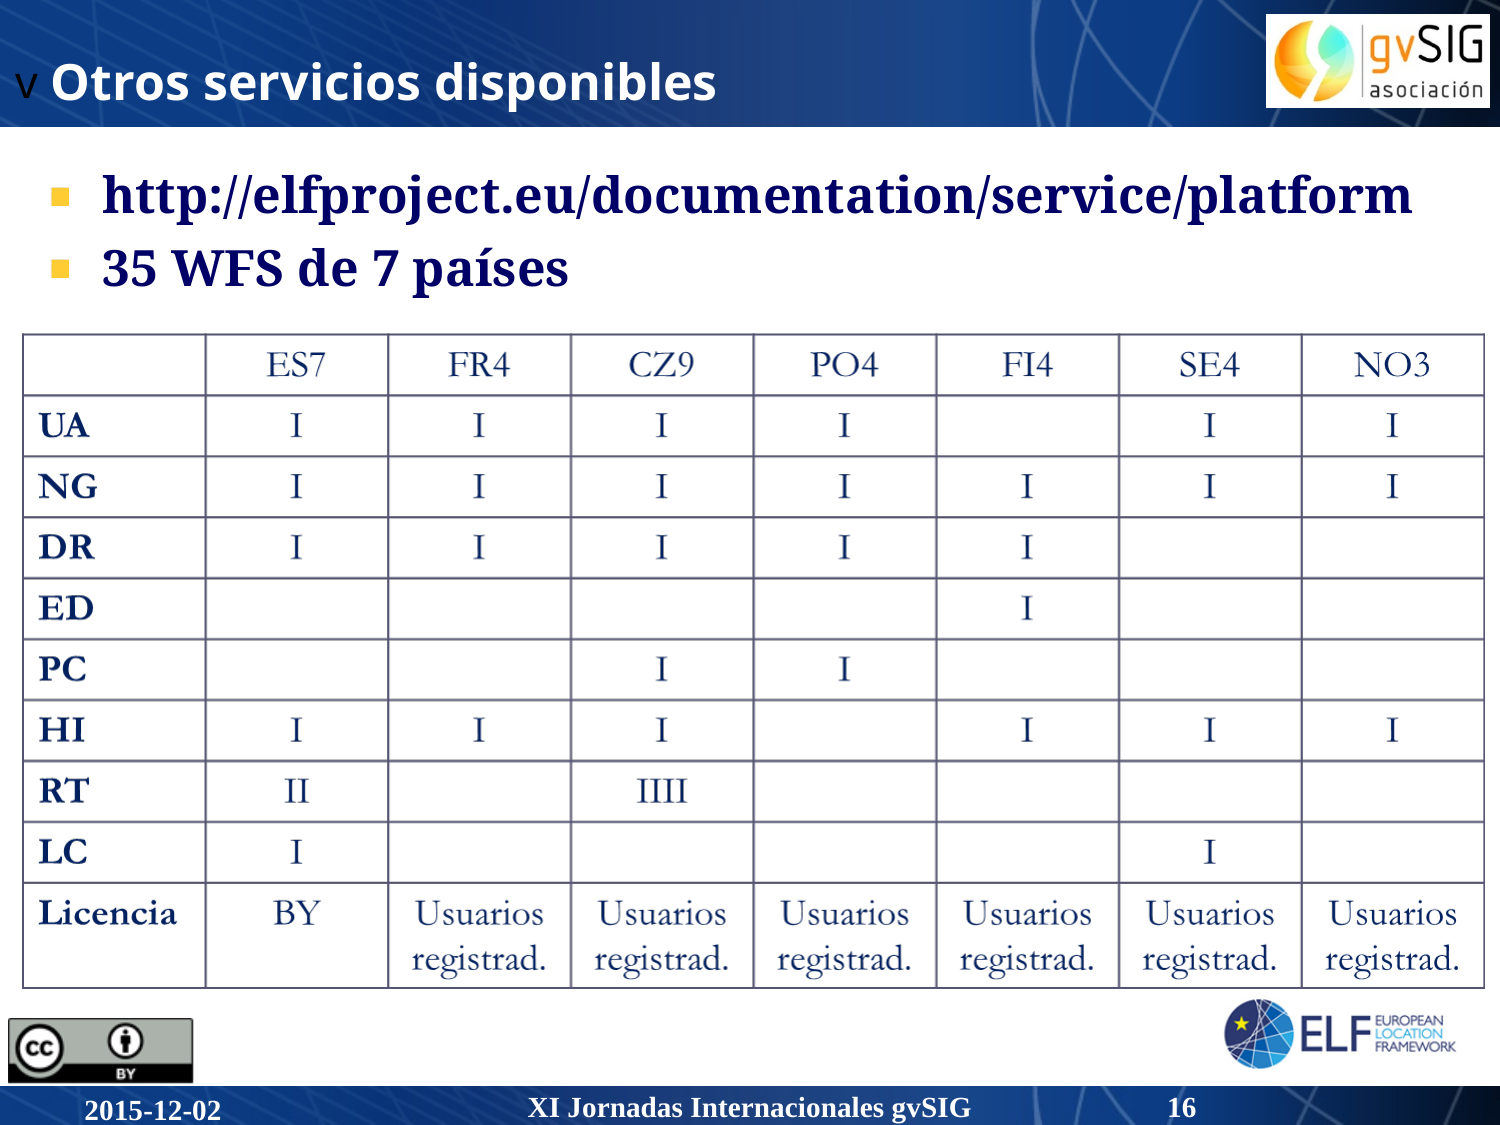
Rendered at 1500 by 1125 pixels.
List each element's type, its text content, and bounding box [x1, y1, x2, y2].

picture [22, 329, 1485, 1004]
title Otros servicios disponibles [0, 43, 1276, 107]
list http://elfproject.eu/documentation/service/platform 35 WFS de 7 países [31, 156, 1465, 326]
